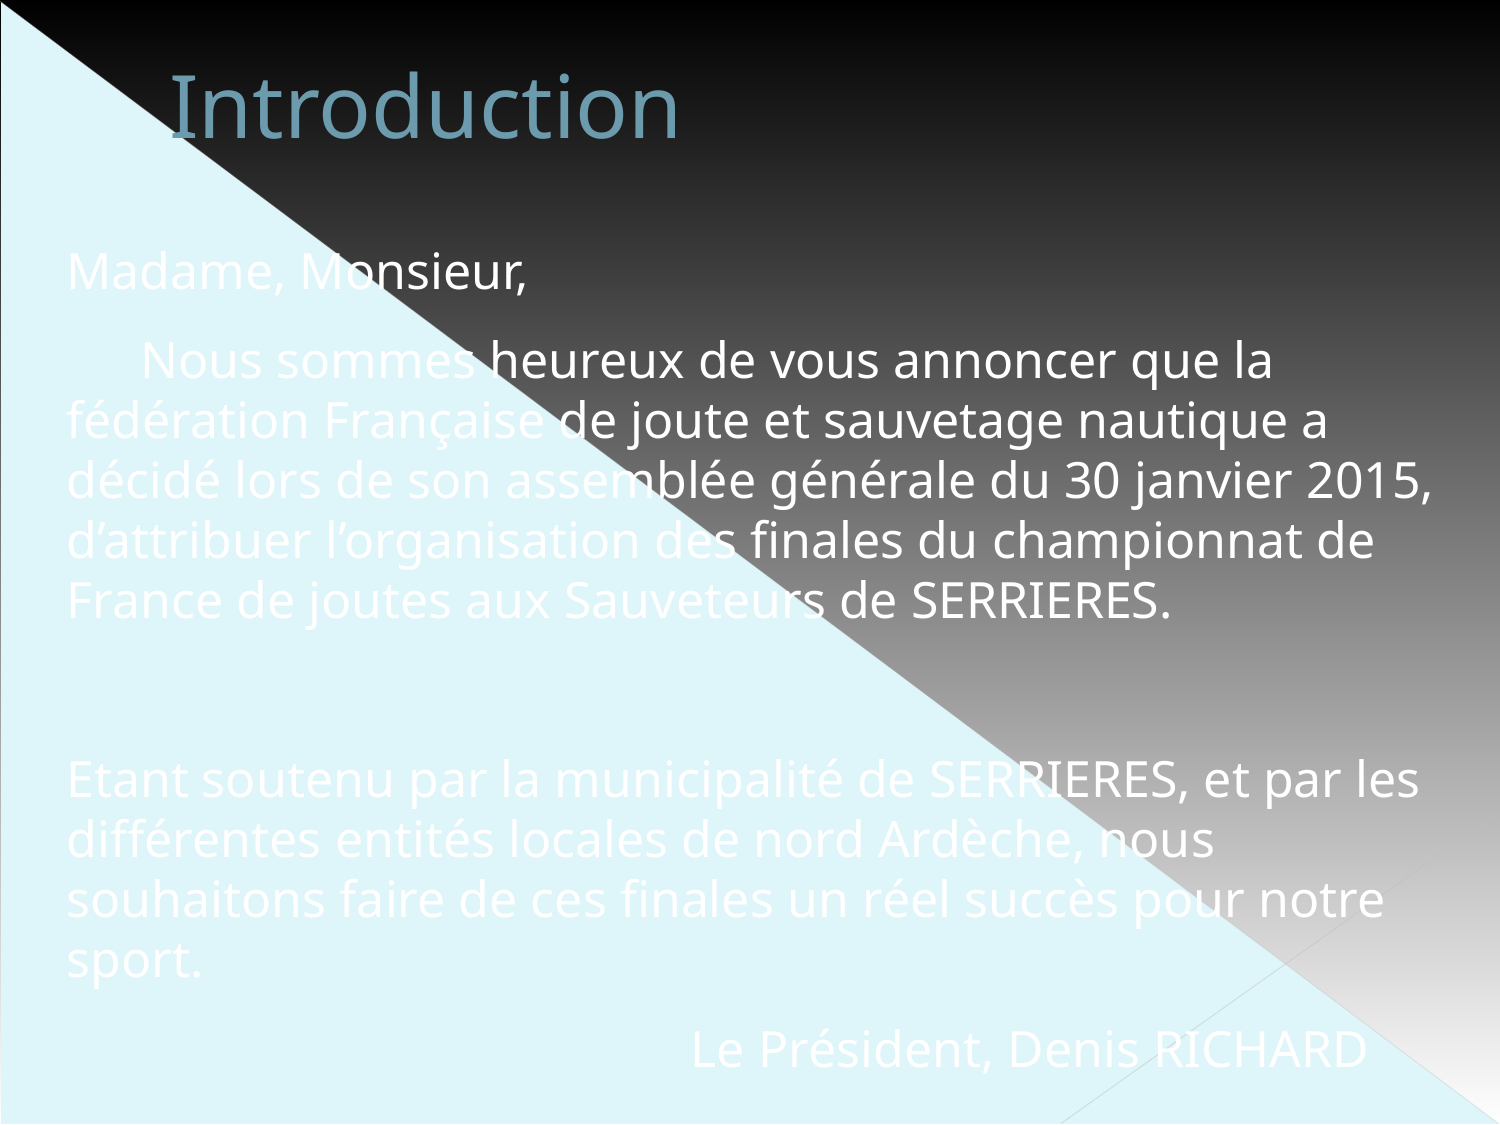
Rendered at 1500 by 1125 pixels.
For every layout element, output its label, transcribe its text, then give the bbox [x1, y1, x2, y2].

title Introduction [75, 43, 1425, 231]
list Madame, Monsieur, Nous sommes heureux de vous annoncer que la fédération Française de joute et sauvetage nautique a décidé lors de son assemblée générale du 30 janvier 2015, d’attribuer l’organisation des finales du championnat de France de joutes aux Sauveteurs de SERRIERES. Etant soutenu par la municipalité de SERRIERES, et par les différentes entités locales de nord Ardèche, nous souhaitons faire de ces finales un réel succès pour notre sport. Le Président, Denis RICHARD [41, 231, 1500, 1059]
